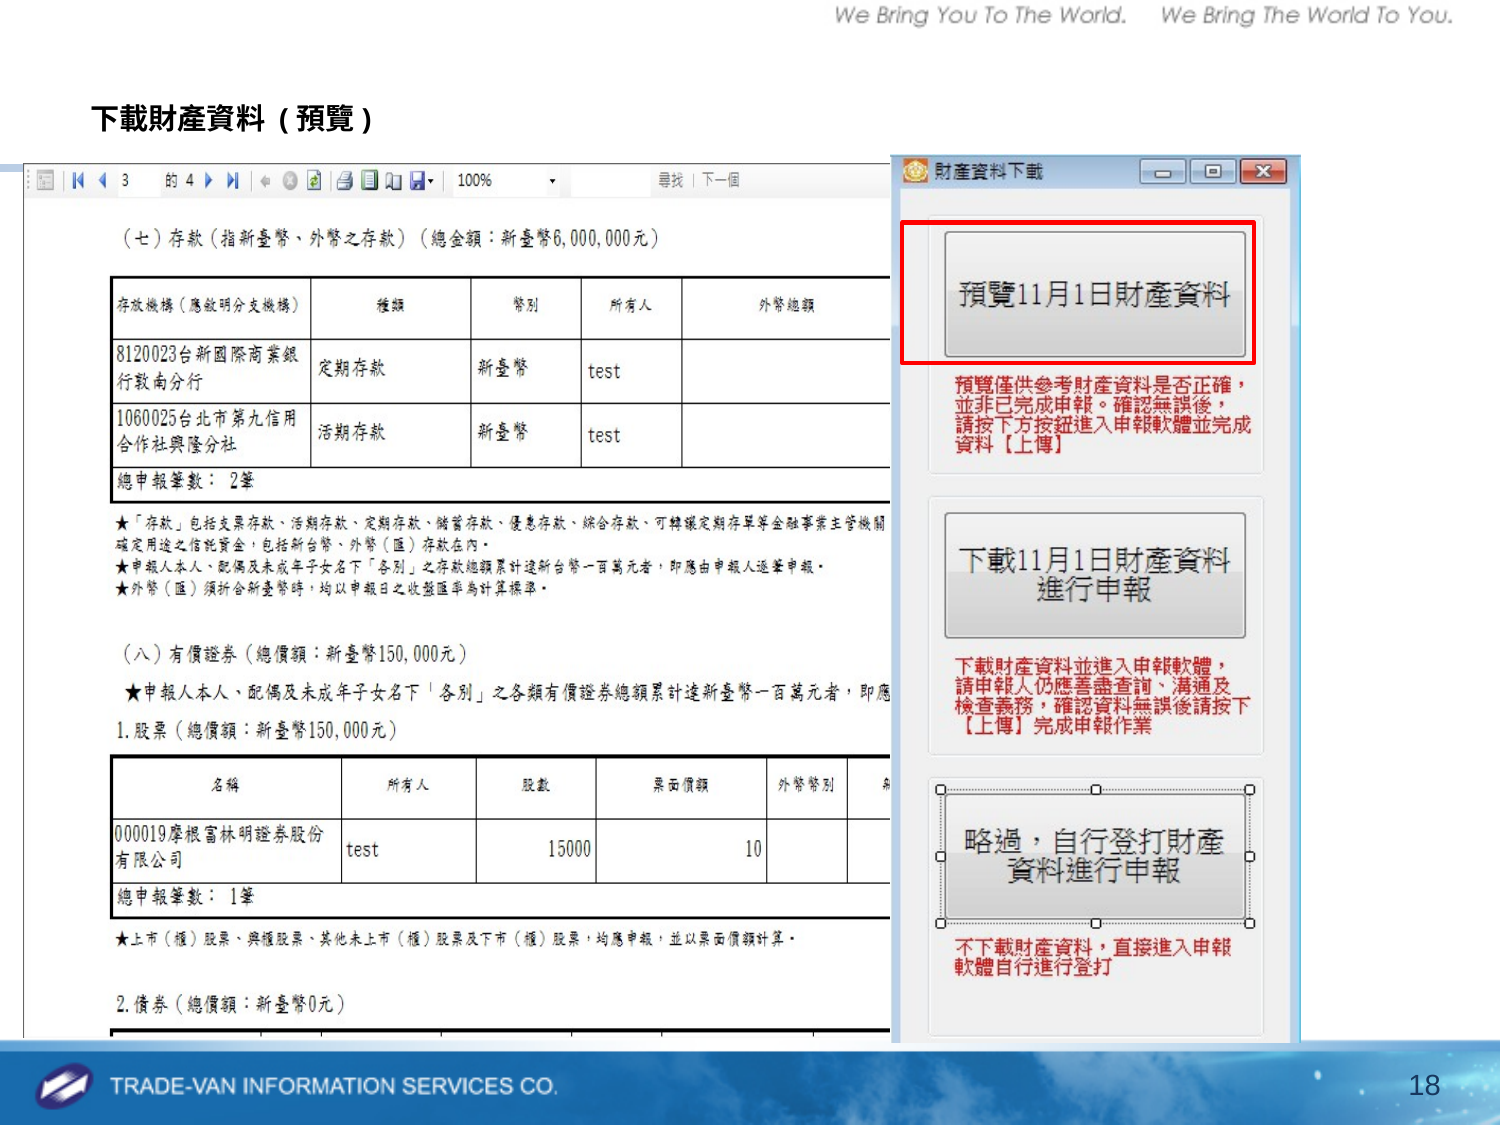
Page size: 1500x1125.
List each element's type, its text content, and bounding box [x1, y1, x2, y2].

title 下載財產資料 (預覽) [75, 71, 1350, 165]
picture [23, 154, 1301, 1043]
text_box [1349, 1053, 1500, 1114]
